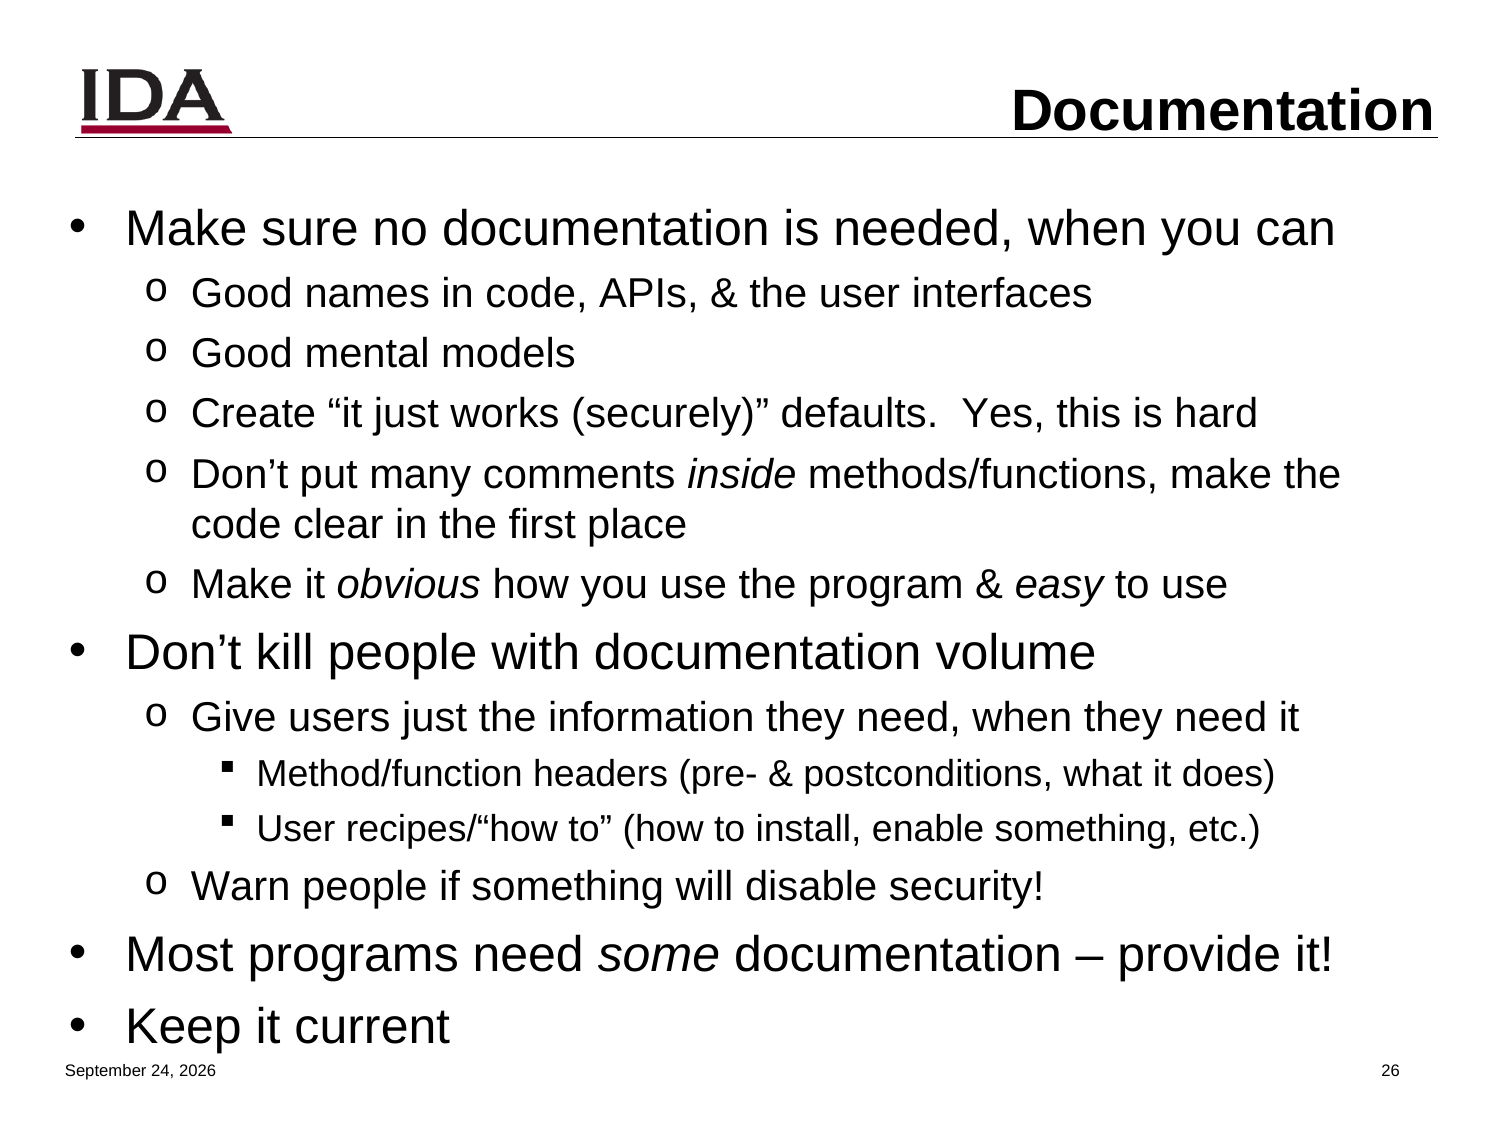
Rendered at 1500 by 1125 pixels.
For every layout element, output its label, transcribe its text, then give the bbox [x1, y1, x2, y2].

picture [77, 65, 233, 138]
list Make sure no documentation is needed, when you can Good names in code, APIs, & the user interfaces Good mental models Create “it just works (securely)” defaults. Yes, this is hard Don’t put many comments inside methods/functions, make the code clear in the first place Make it obvious how you use the program & easy to use Don’t kill people with documentation volume Give users just the information they need, when they need it Method/function headers (pre- & postconditions, what it does) User recipes/“how to” (how to install, enable something, etc.) Warn people if something will disable security! Most programs need some documentation – provide it! Keep it current [53, 187, 1401, 1062]
title Documentation [425, 64, 1450, 150]
text_box <number> [1102, 1012, 1415, 1088]
text_box November 9, 2011 [49, 1012, 363, 1088]
